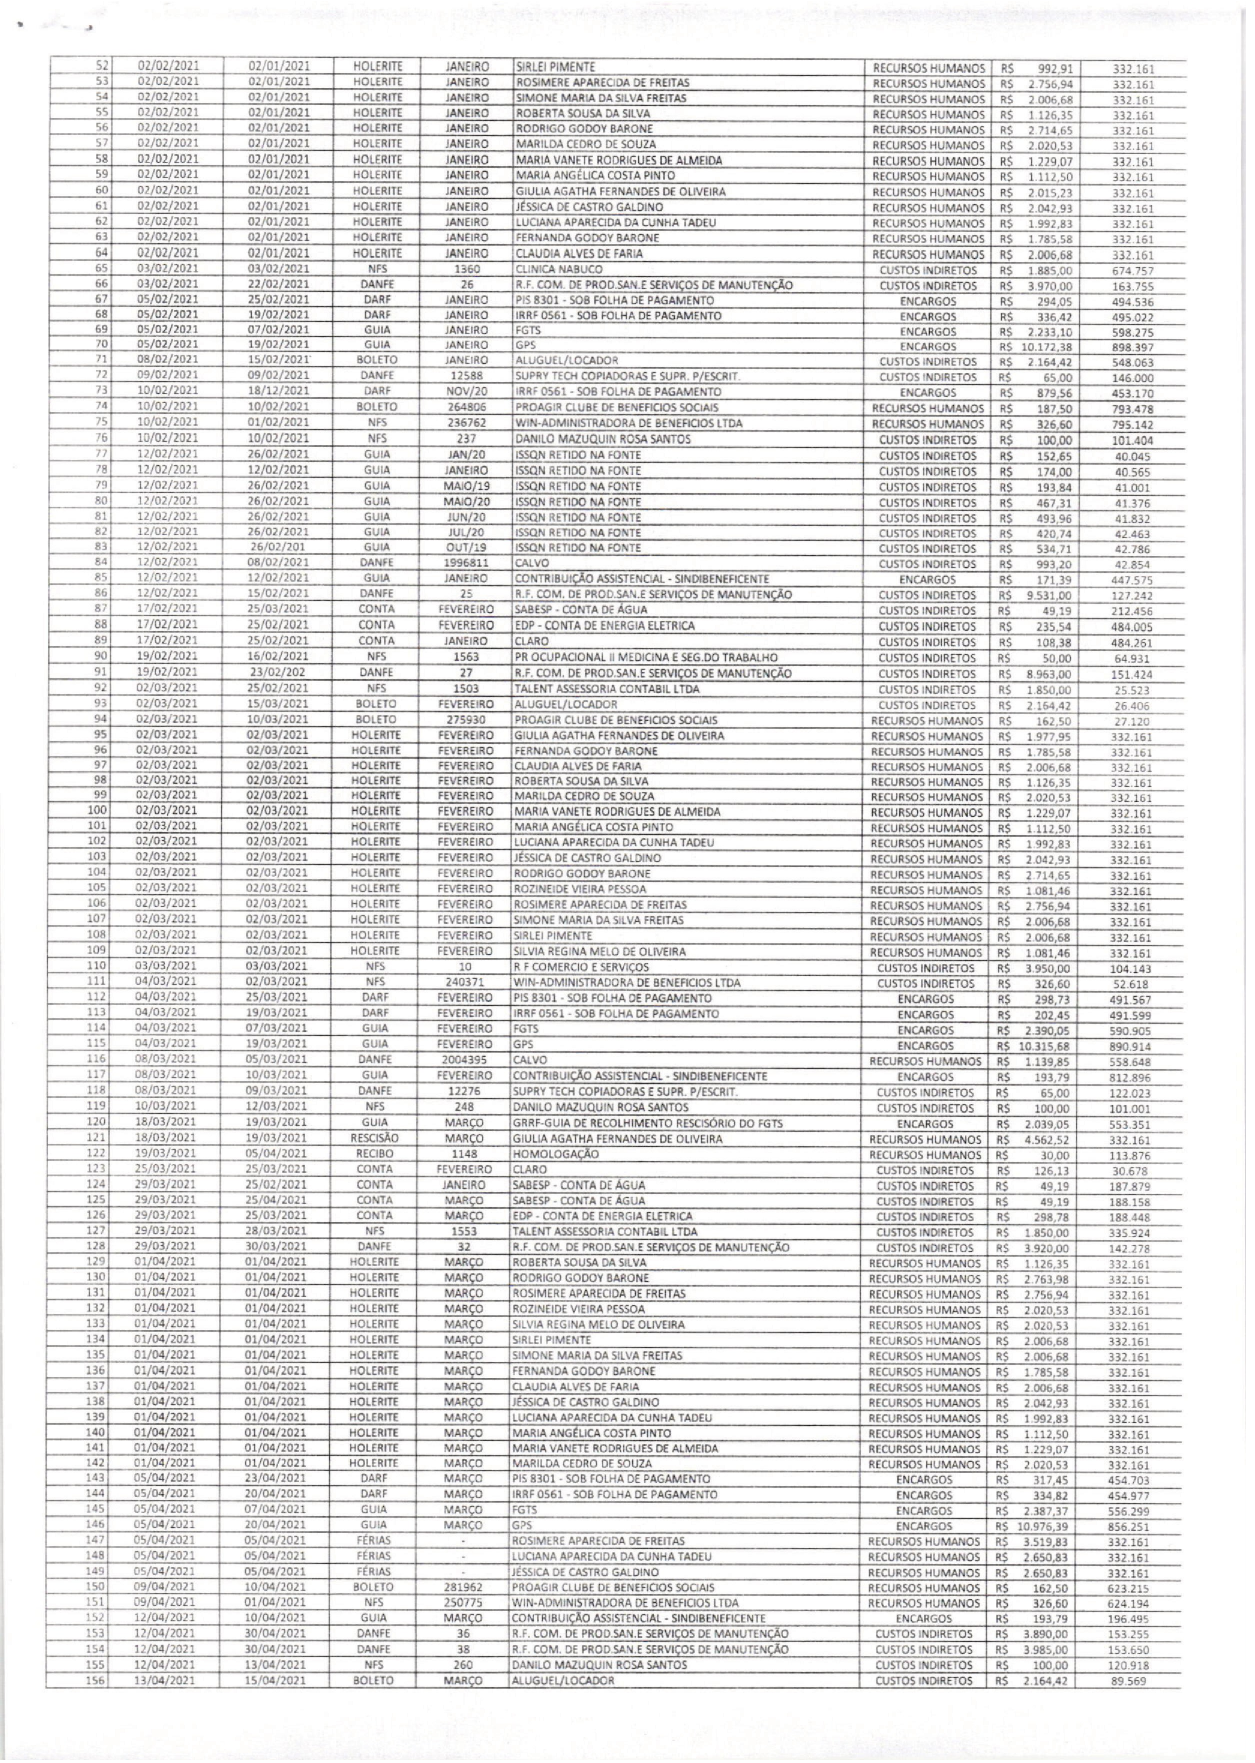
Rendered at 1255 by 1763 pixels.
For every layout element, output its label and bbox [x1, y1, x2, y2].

text_box [0, 1, 1246, 1760]
